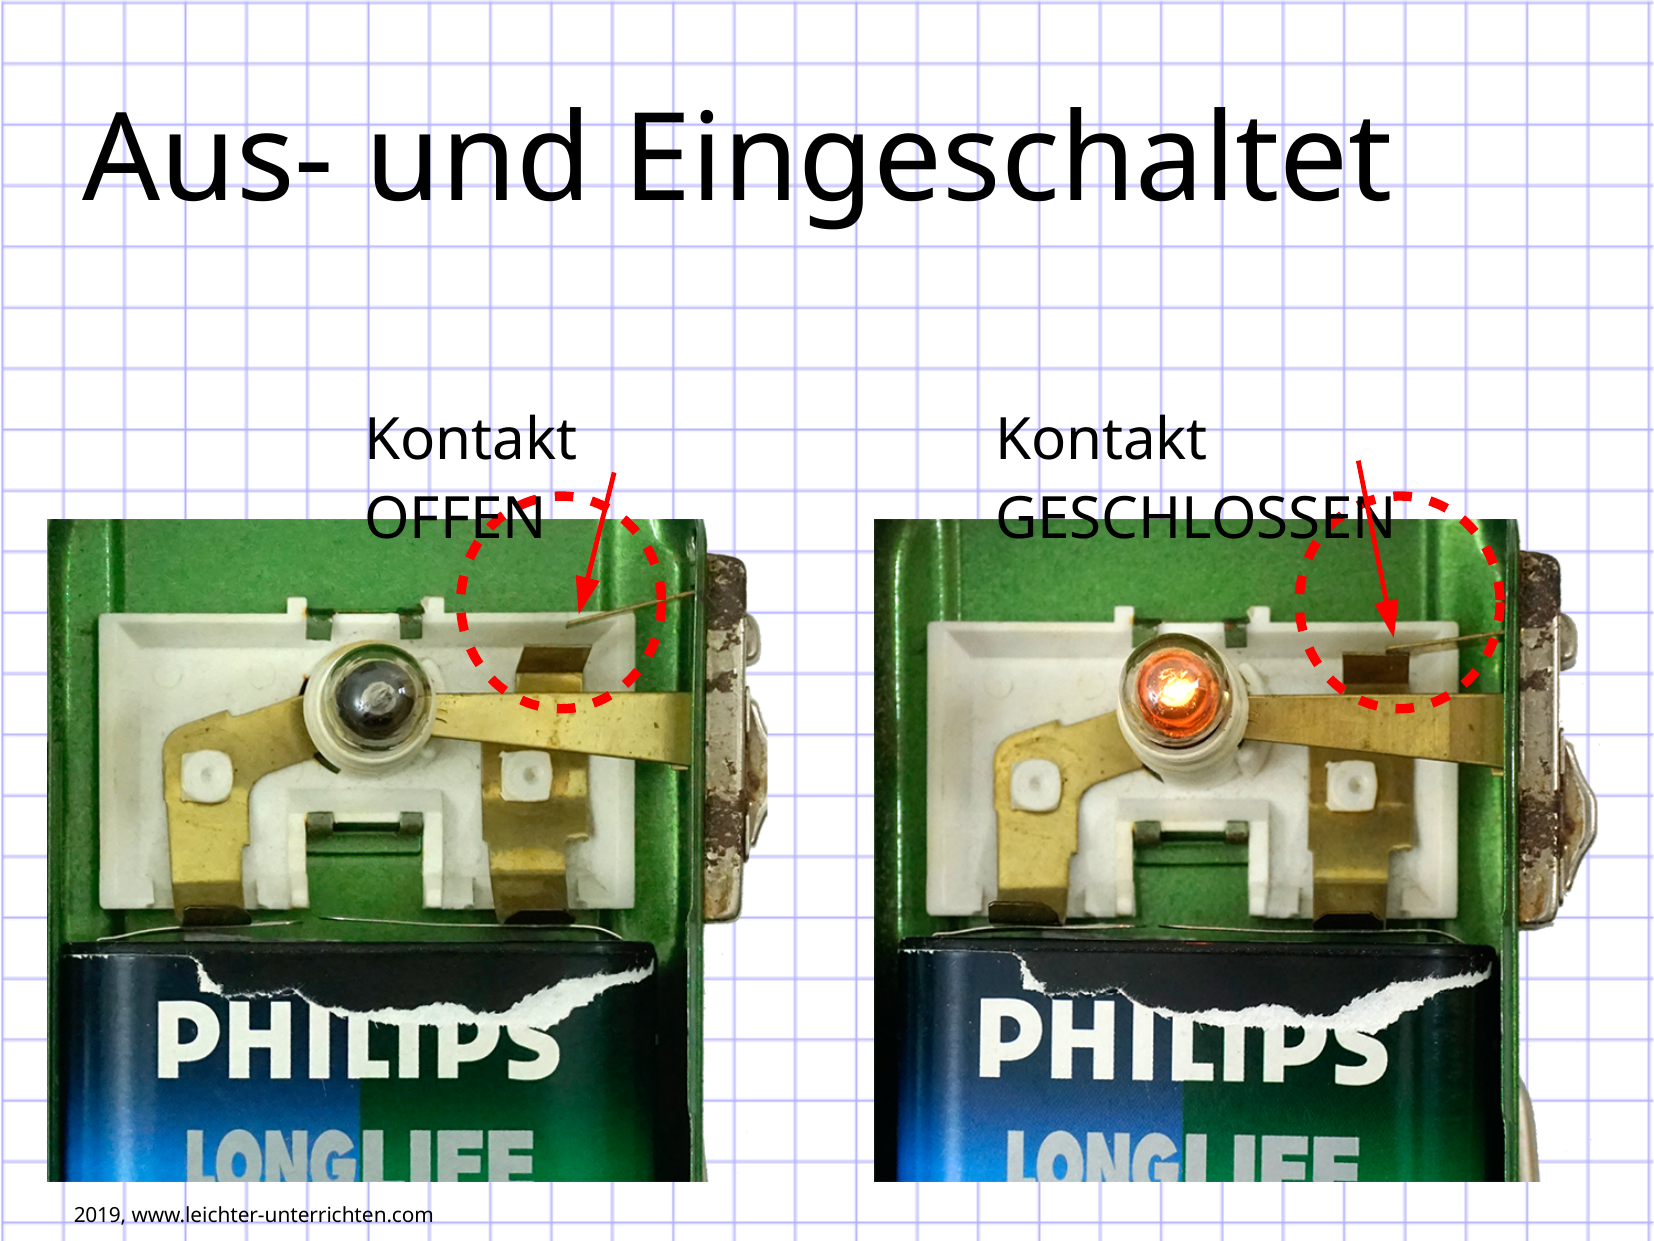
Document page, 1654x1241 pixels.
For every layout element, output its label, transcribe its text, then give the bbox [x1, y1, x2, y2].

title Aus- und Eingeschaltet [82, 49, 1571, 257]
text_box Kontakt GESCHLOSSEN [980, 389, 1524, 497]
text_box Kontakt OFFEN [349, 389, 697, 492]
picture [0, 0, 1654, 1241]
